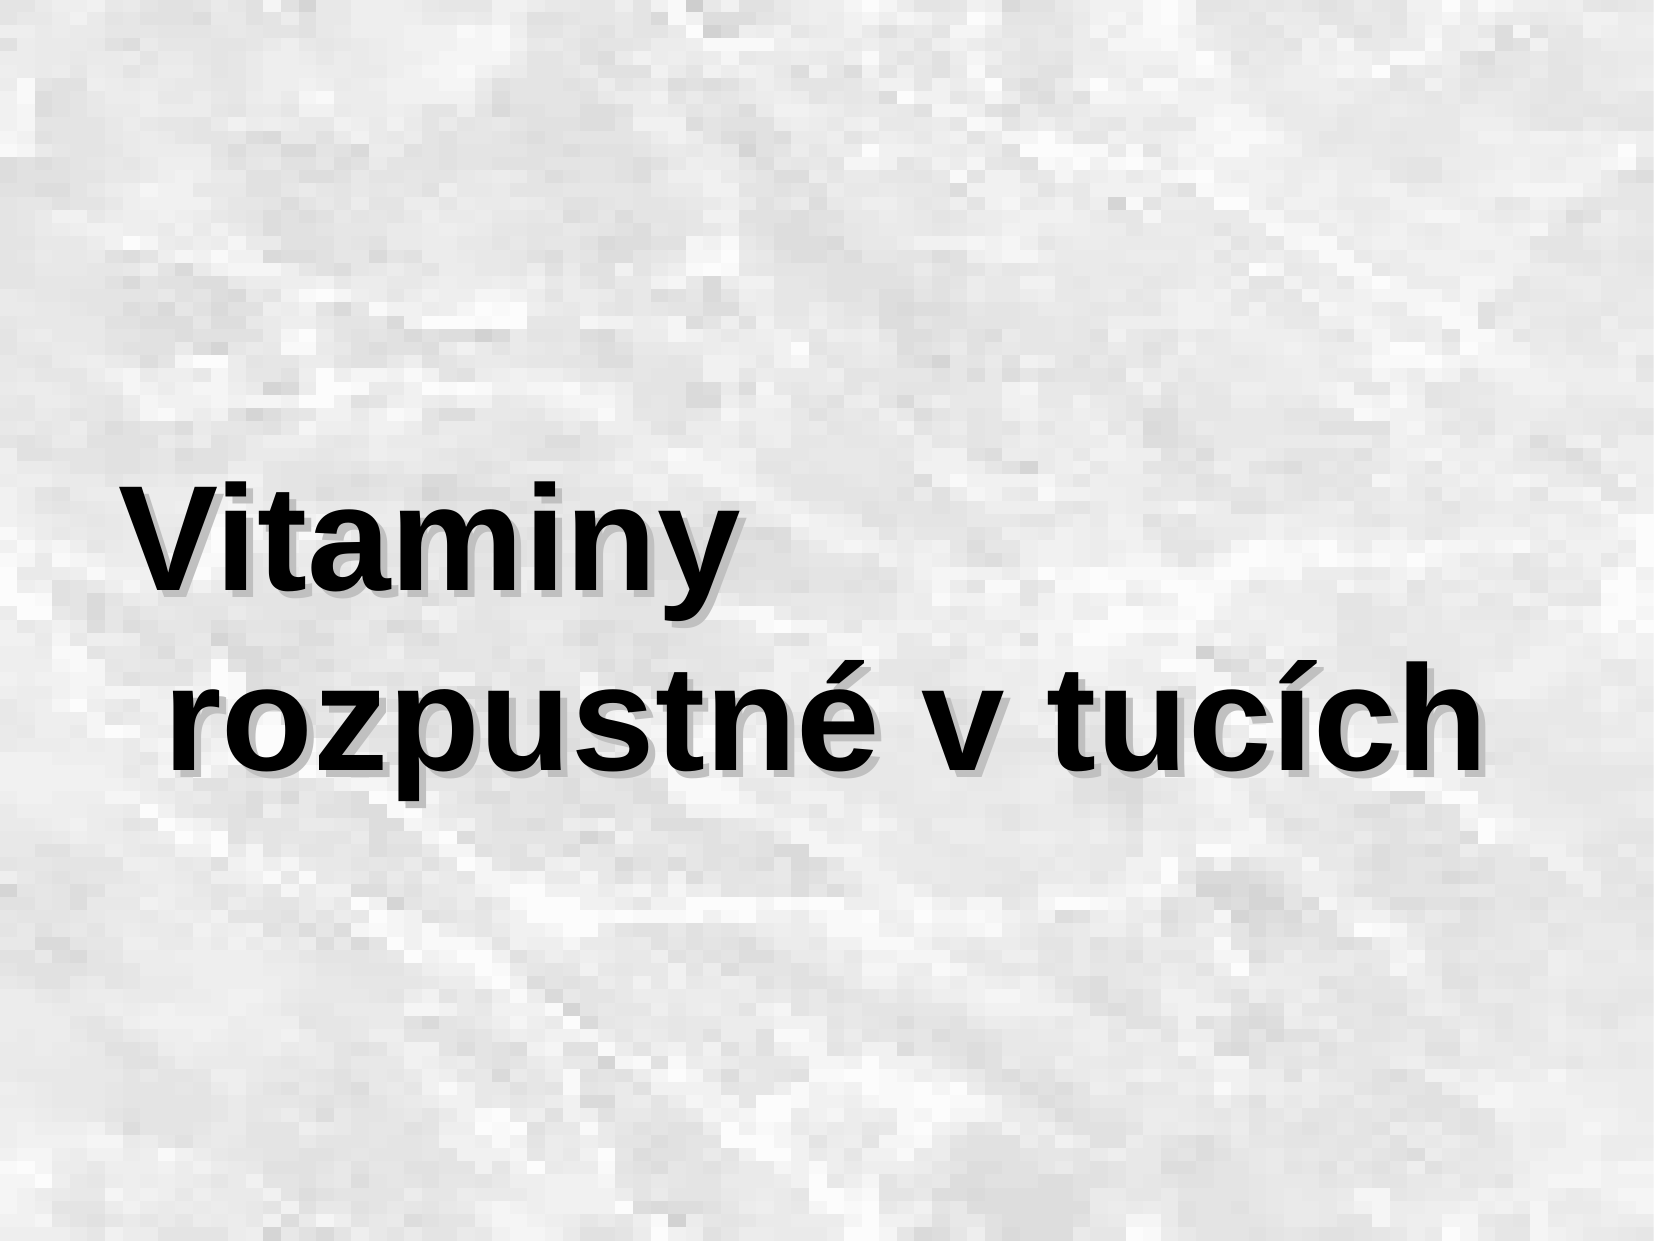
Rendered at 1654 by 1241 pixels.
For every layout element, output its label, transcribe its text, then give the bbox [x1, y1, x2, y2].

subtitle Vitaminy rozpustné v tucích [82, 438, 1571, 802]
